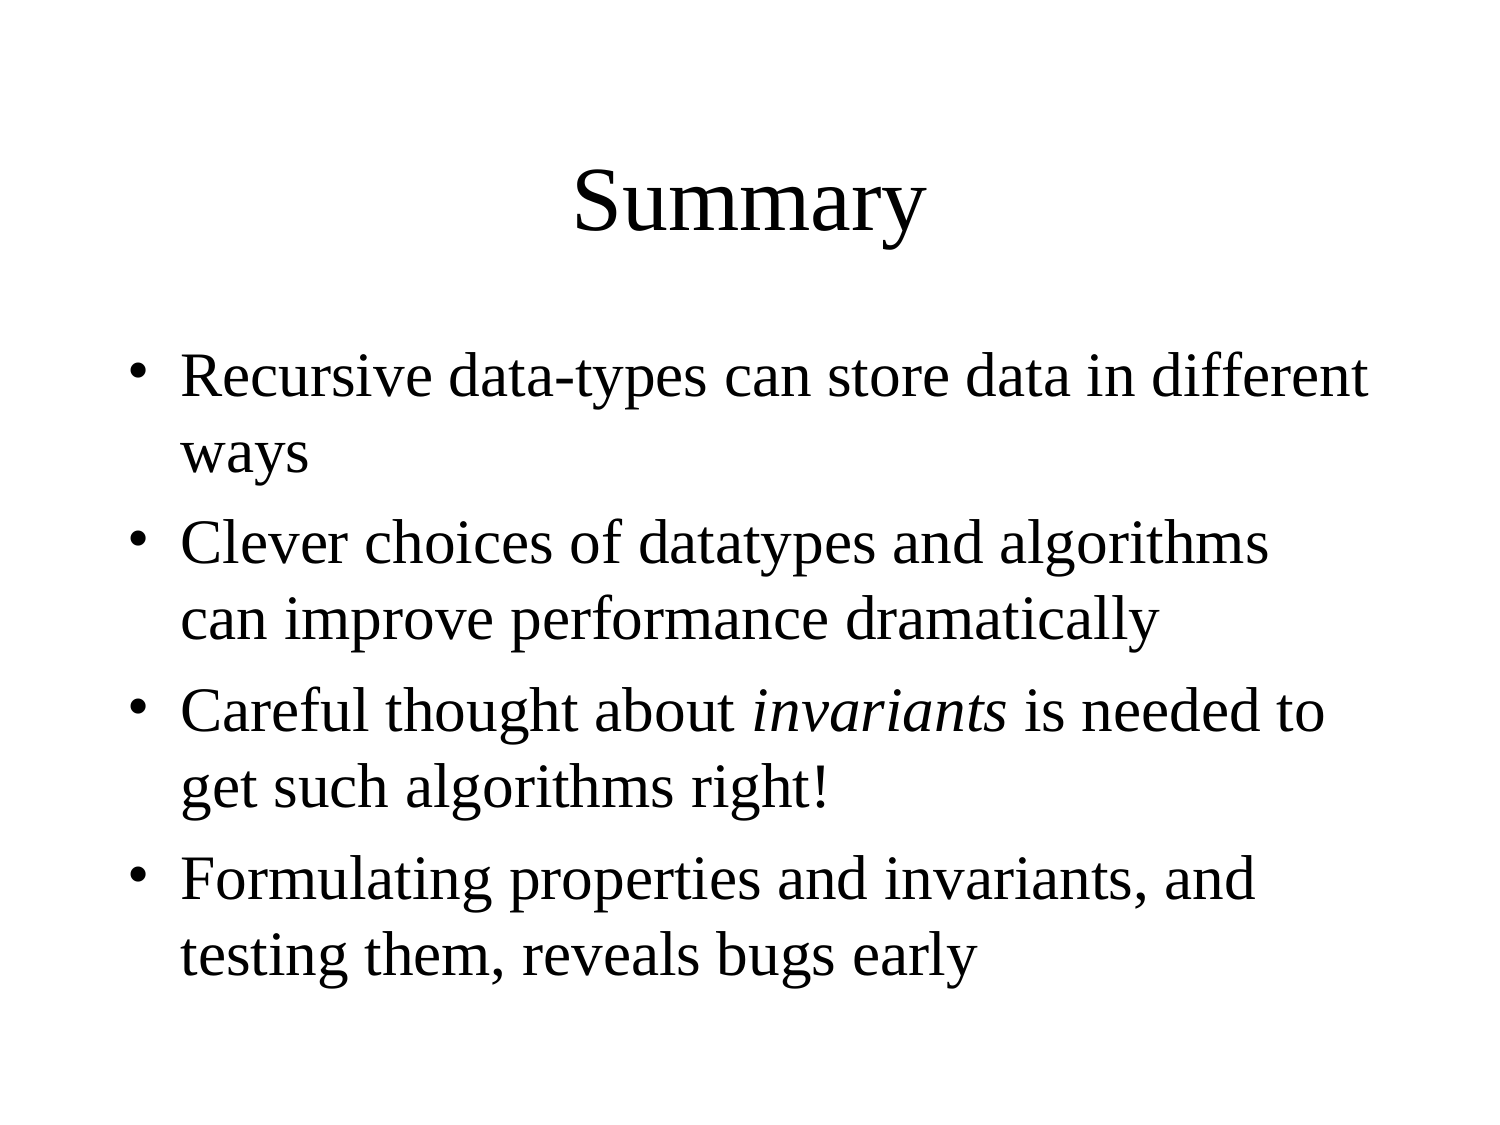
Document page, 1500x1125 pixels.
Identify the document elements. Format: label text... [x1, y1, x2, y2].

title Summary [112, 99, 1388, 288]
list Recursive data-types can store data in different ways Clever choices of datatypes and algorithms can improve performance dramatically Careful thought about invariants is needed to get such algorithms right! Formulating properties and invariants, and testing them, reveals bugs early [112, 324, 1388, 1000]
